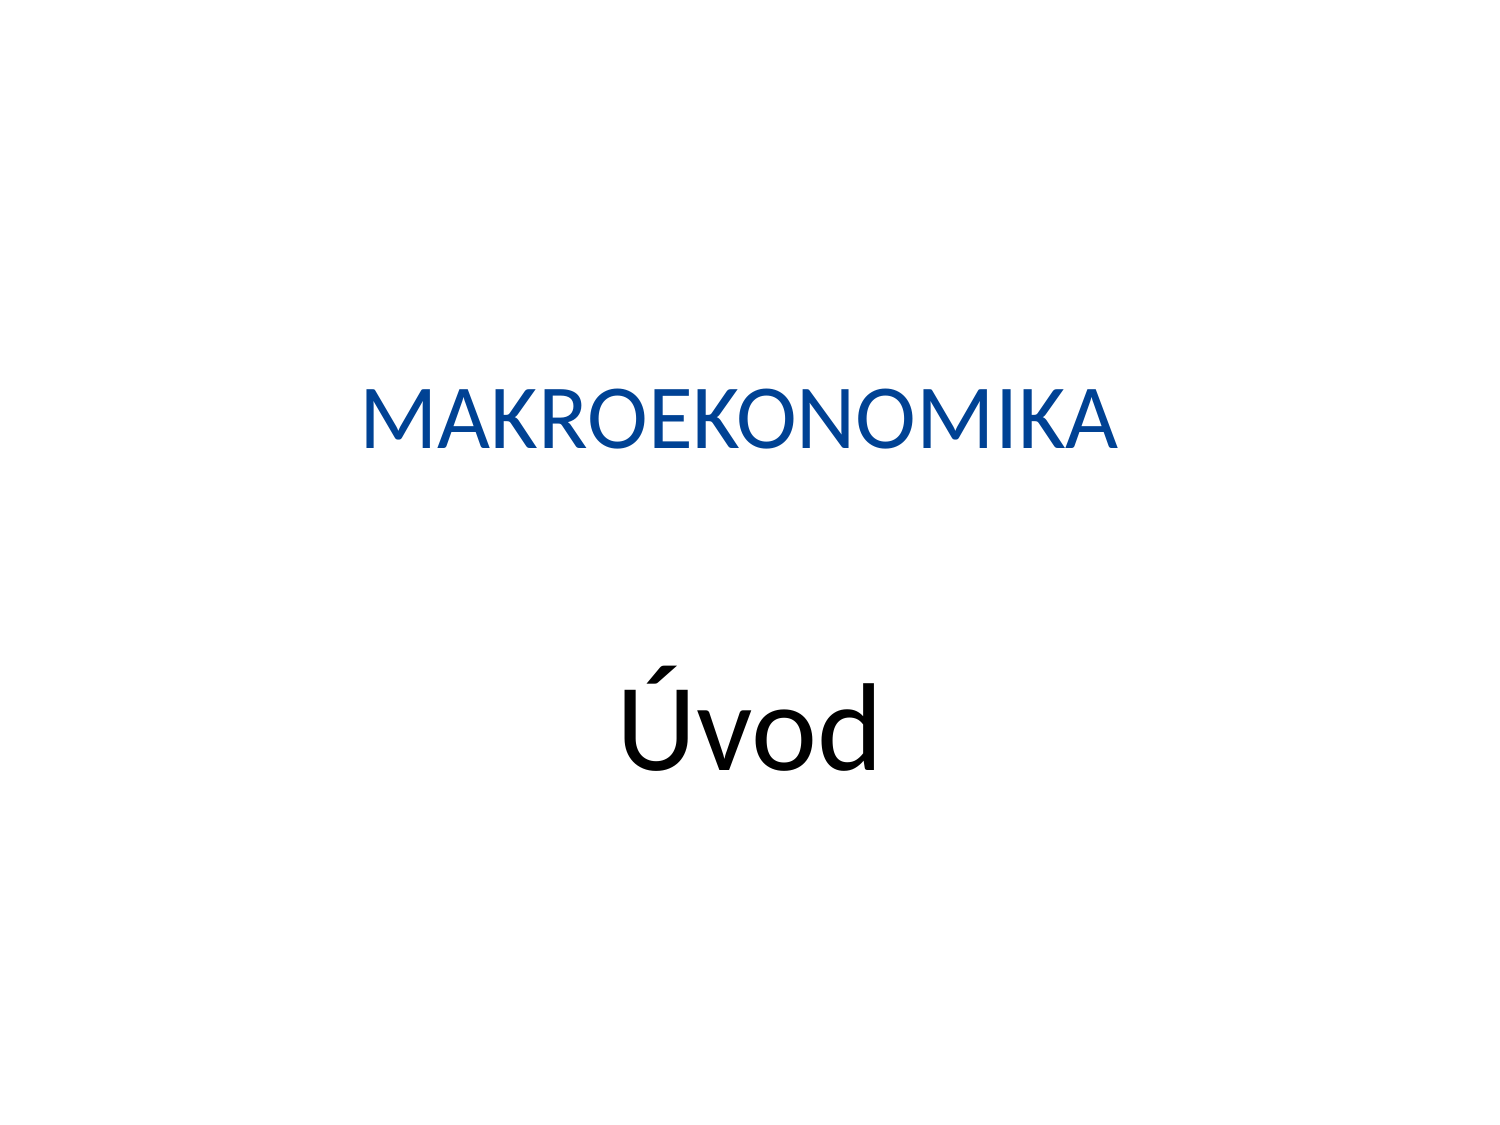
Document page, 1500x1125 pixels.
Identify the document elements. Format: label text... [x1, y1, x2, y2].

subtitle Úvod [225, 637, 1275, 925]
title MAKROEKONOMIKA [112, 349, 1388, 591]
